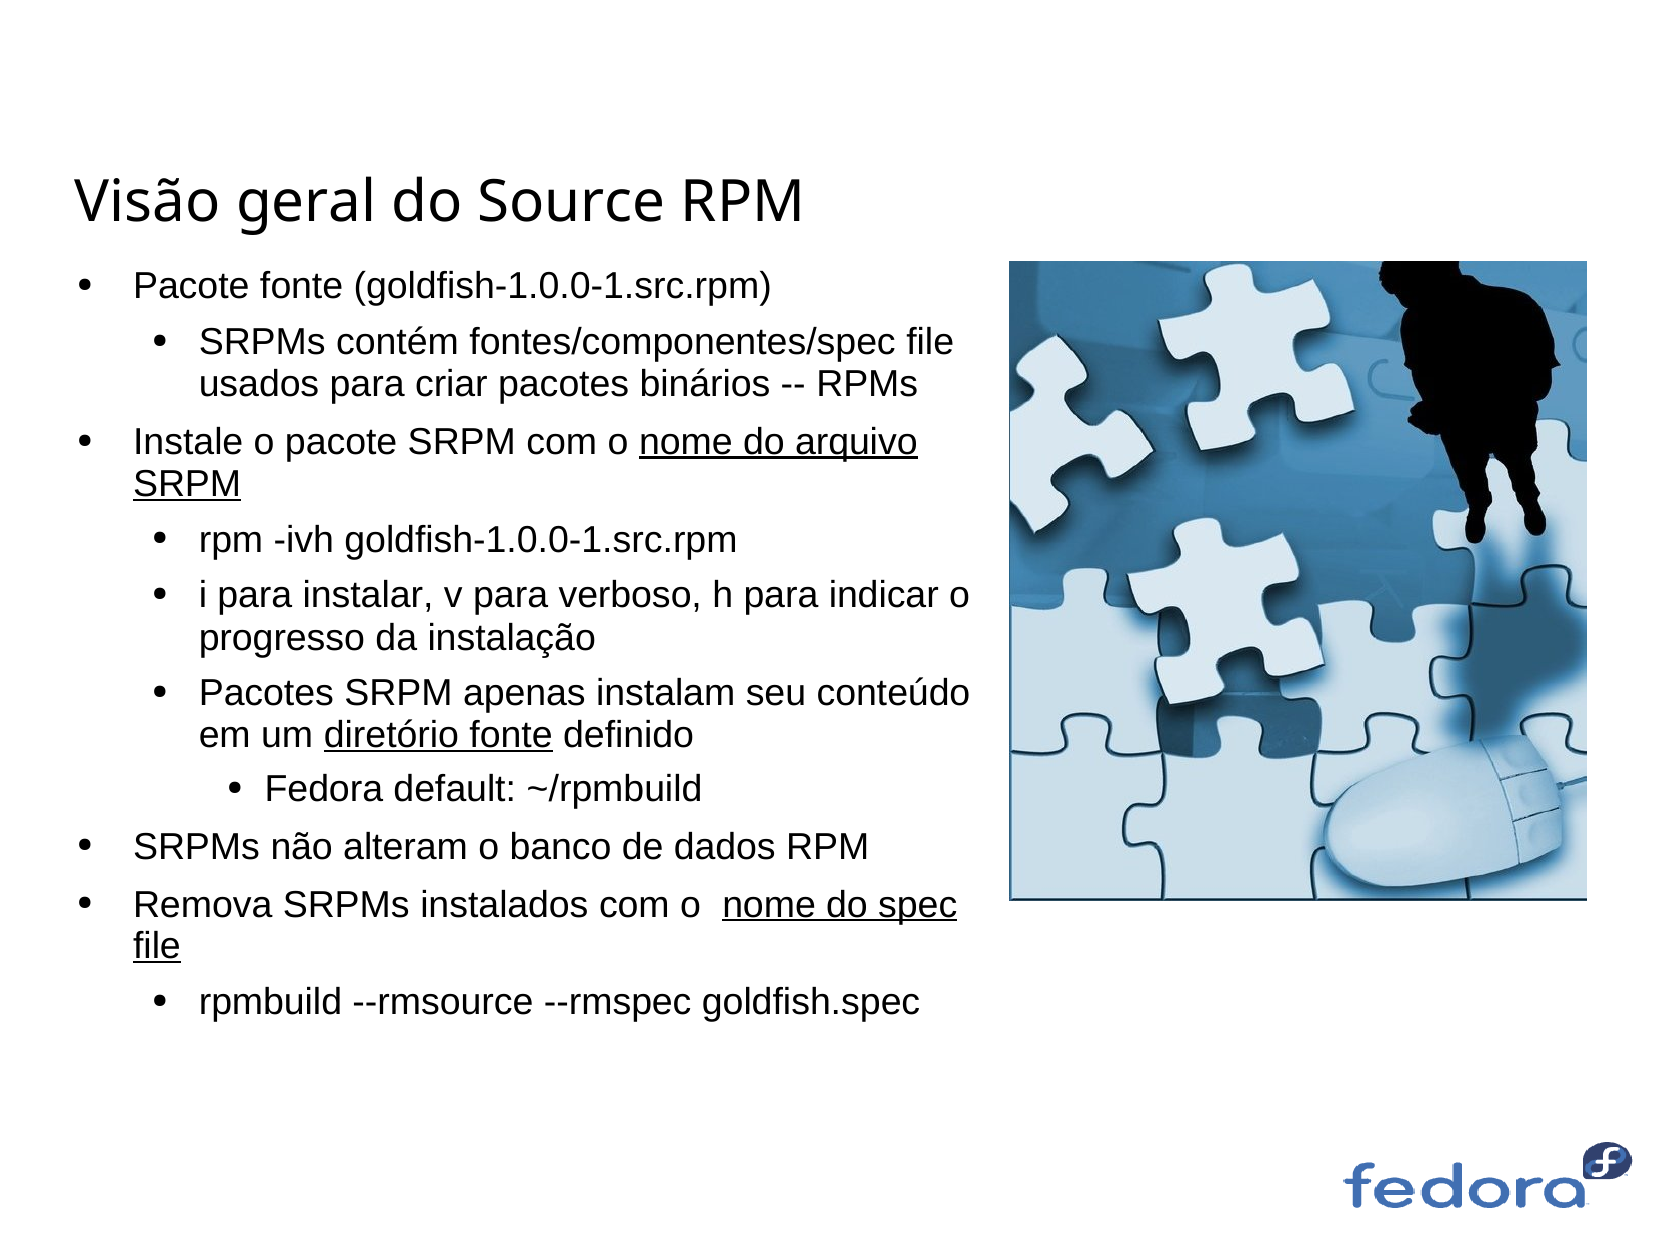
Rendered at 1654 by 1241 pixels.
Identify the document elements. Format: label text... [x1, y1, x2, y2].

list Pacote fonte (goldfish-1.0.0-1.src.rpm) SRPMs contém fontes/componentes/spec file usados para criar pacotes binários -- RPMs Instale o pacote SRPM com o nome do arquivo SRPM rpm -ivh goldfish-1.0.0-1.src.rpm i para instalar, v para verboso, h para indicar o progresso da instalação Pacotes SRPM apenas instalam seu conteúdo em um diretório fonte definido Fedora default: ~/rpmbuild SRPMs não alteram o banco de dados RPM Remova SRPMs instalados com o nome do spec file rpmbuild --rmsource --rmspec goldfish.spec [77, 264, 991, 1174]
picture [1332, 1124, 1651, 1227]
picture [1009, 261, 1587, 901]
title Visão geral do Source RPM [74, 140, 1506, 259]
